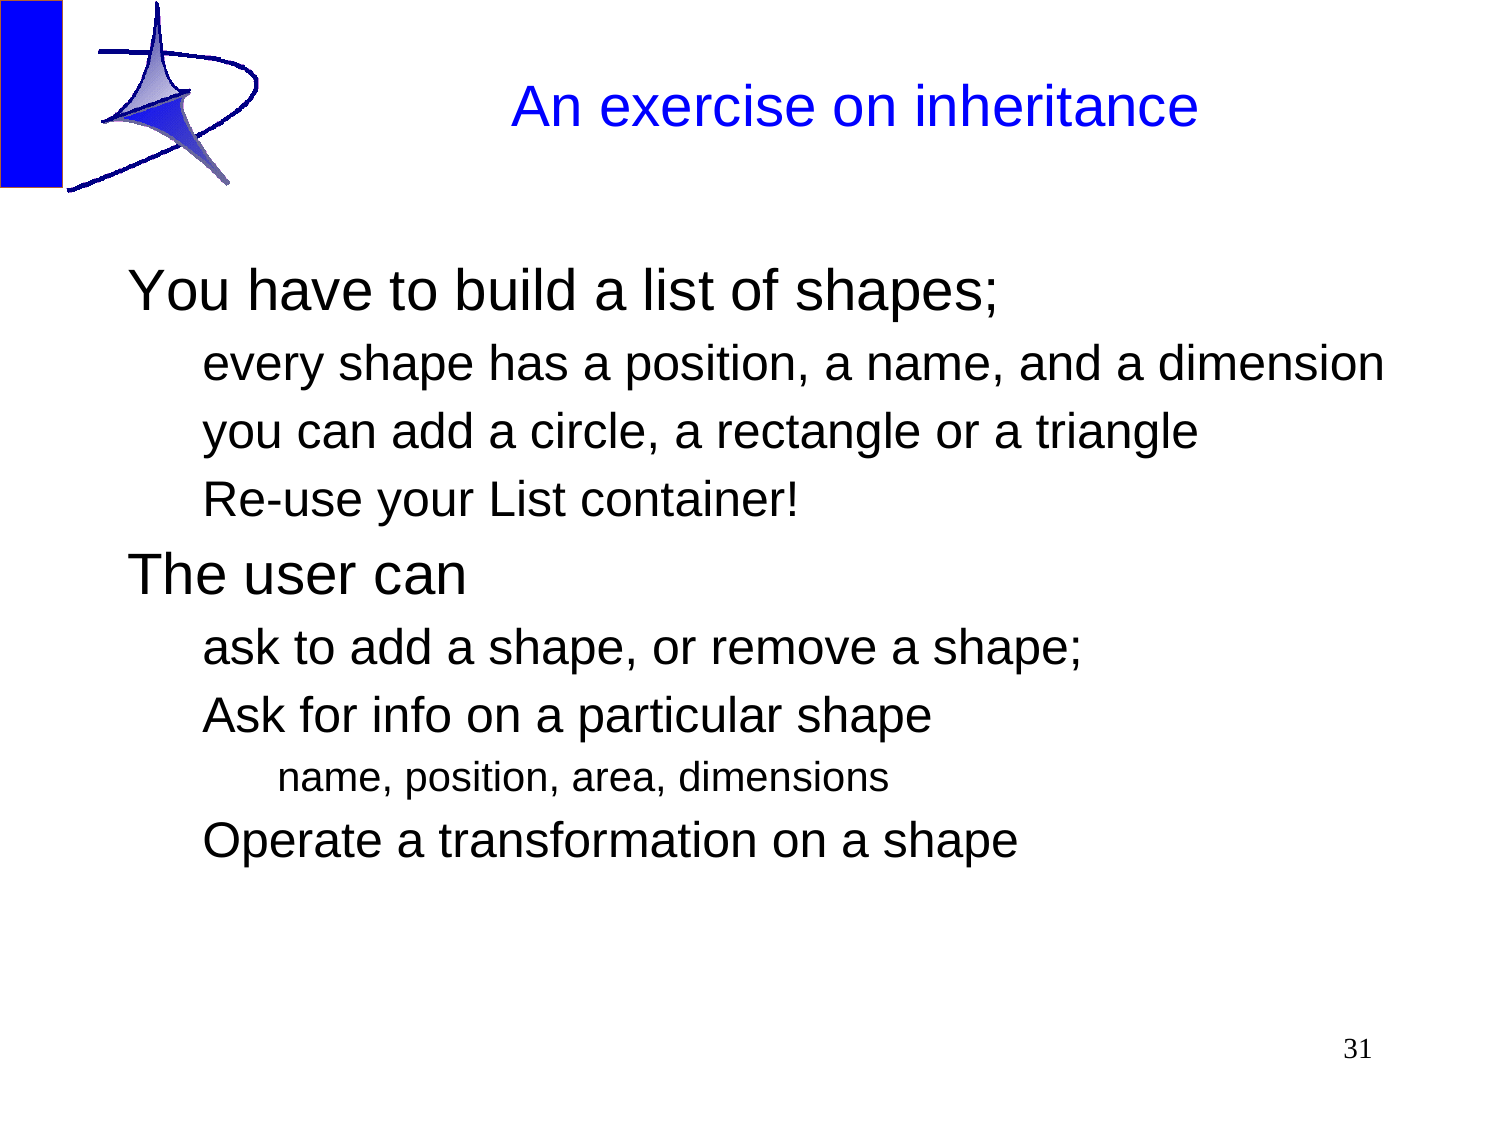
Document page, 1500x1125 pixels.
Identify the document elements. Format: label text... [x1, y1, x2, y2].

list You have to build a list of shapes; every shape has a position, a name, and a dimension you can add a circle, a rectangle or a triangle Re-use your List container! The user can ask to add a shape, or remove a shape; Ask for info on a particular shape name, position, area, dimensions Operate a transformation on a shape [112, 249, 1450, 1003]
title An exercise on inheritance [262, 24, 1450, 188]
picture [62, 0, 263, 197]
